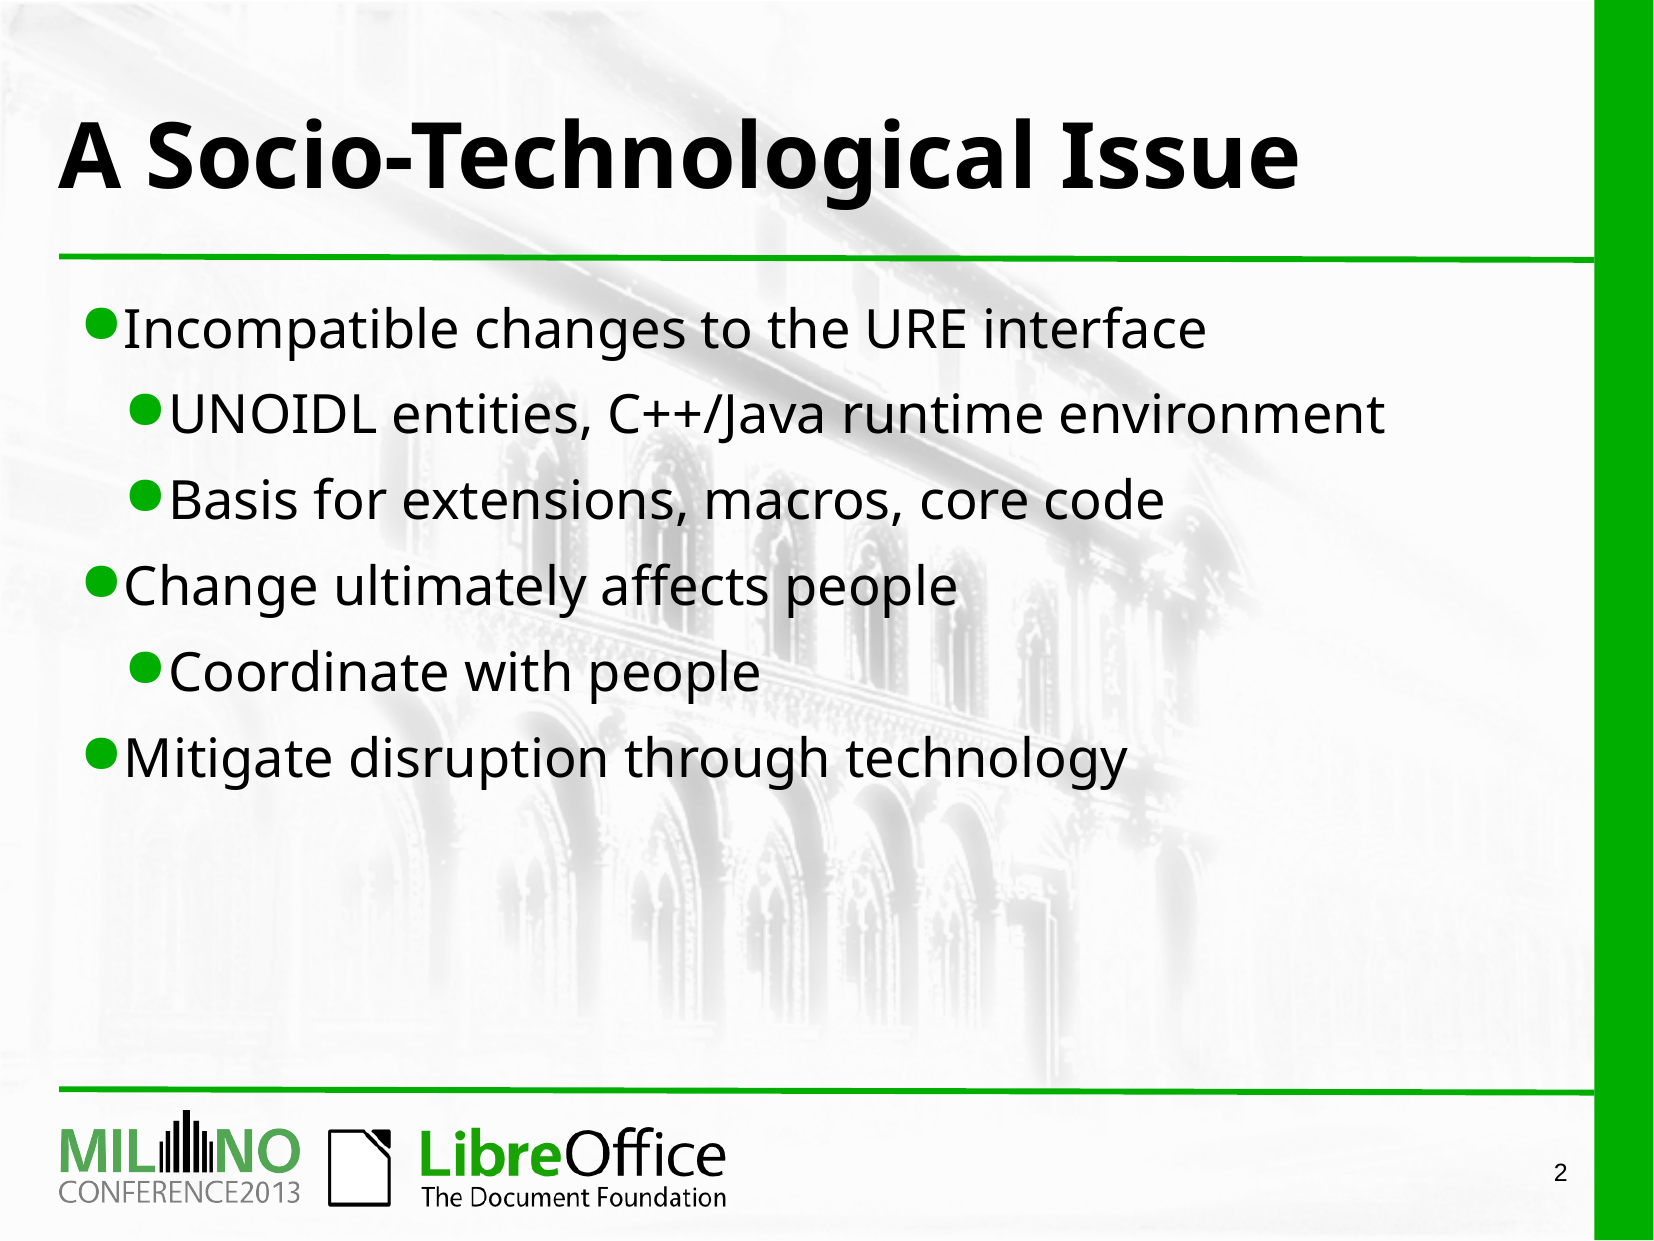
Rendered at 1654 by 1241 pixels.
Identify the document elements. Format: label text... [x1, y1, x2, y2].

list Incompatible changes to the URE interface UNOIDL entities, C++/Java runtime environment Basis for extensions, macros, core code Change ultimately affects people Coordinate with people Mitigate disruption through technology [35, 290, 1524, 1010]
title A Socio-Technological Issue [59, 49, 1548, 257]
picture [0, 1, 1594, 1241]
